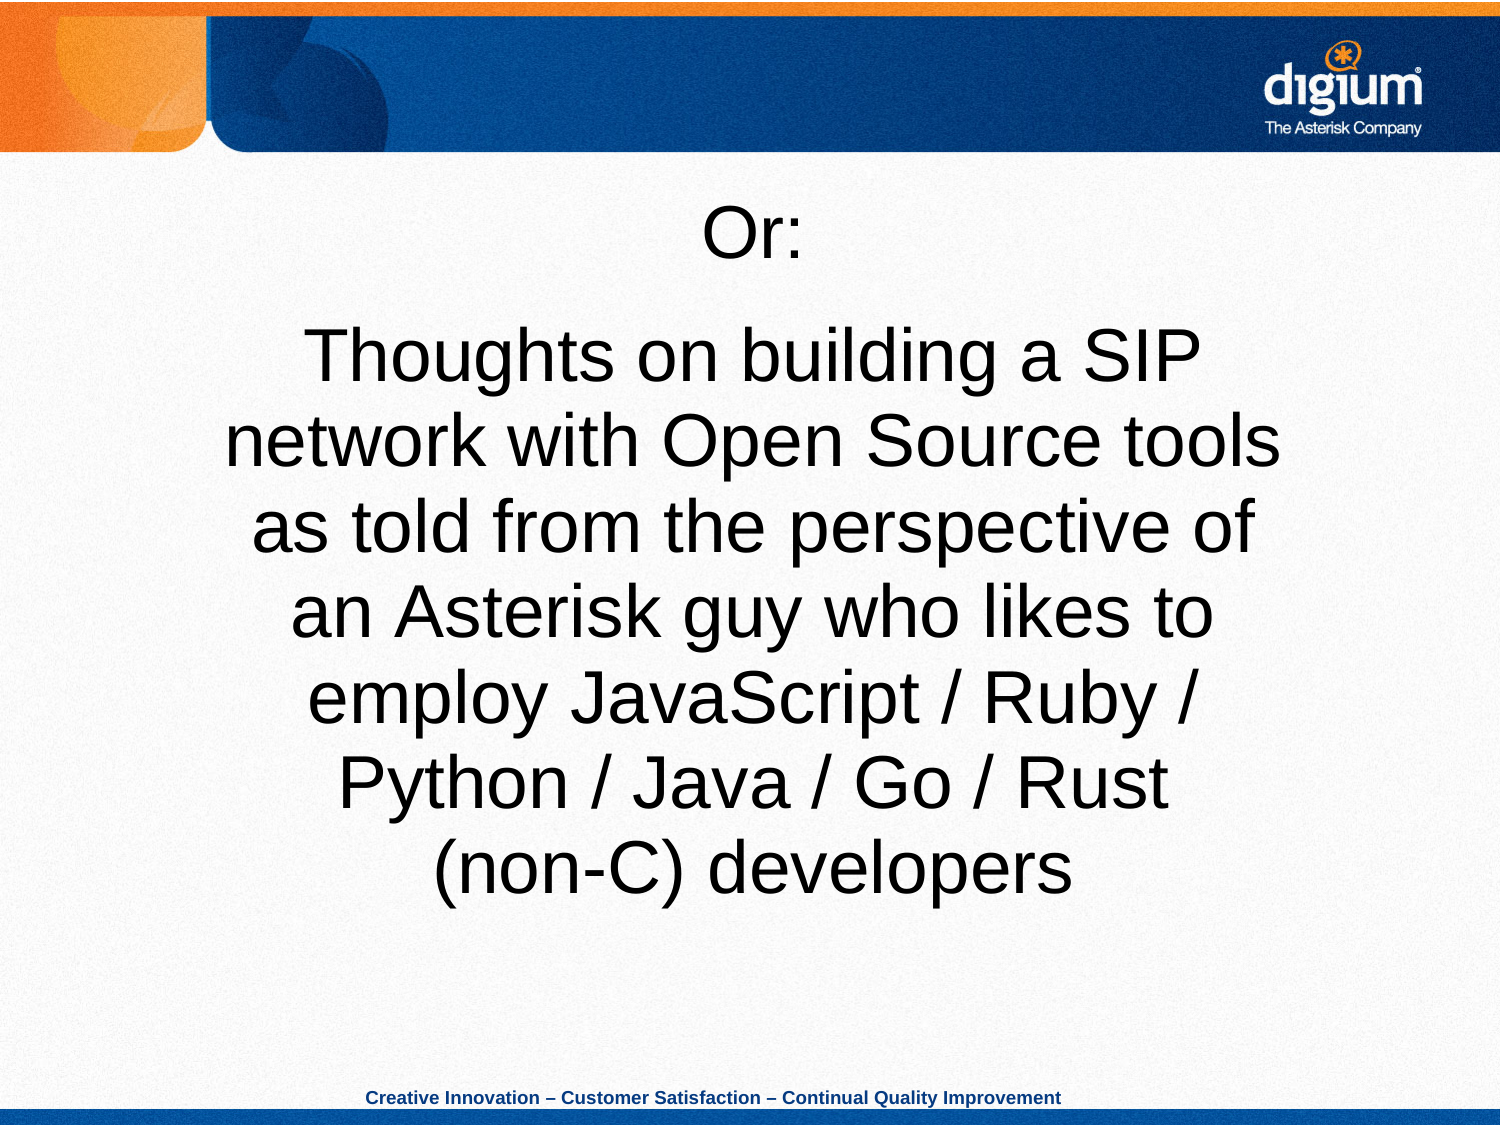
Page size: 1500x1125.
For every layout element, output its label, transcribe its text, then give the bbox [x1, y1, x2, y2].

subtitle Or: Thoughts on building a SIP network with Open Source tools as told from the perspective of an Asterisk guy who likes to employ JavaScript / Ruby / Python / Java / Go / Rust (non-C) developers [206, 188, 1301, 914]
picture [0, 2, 1500, 1125]
